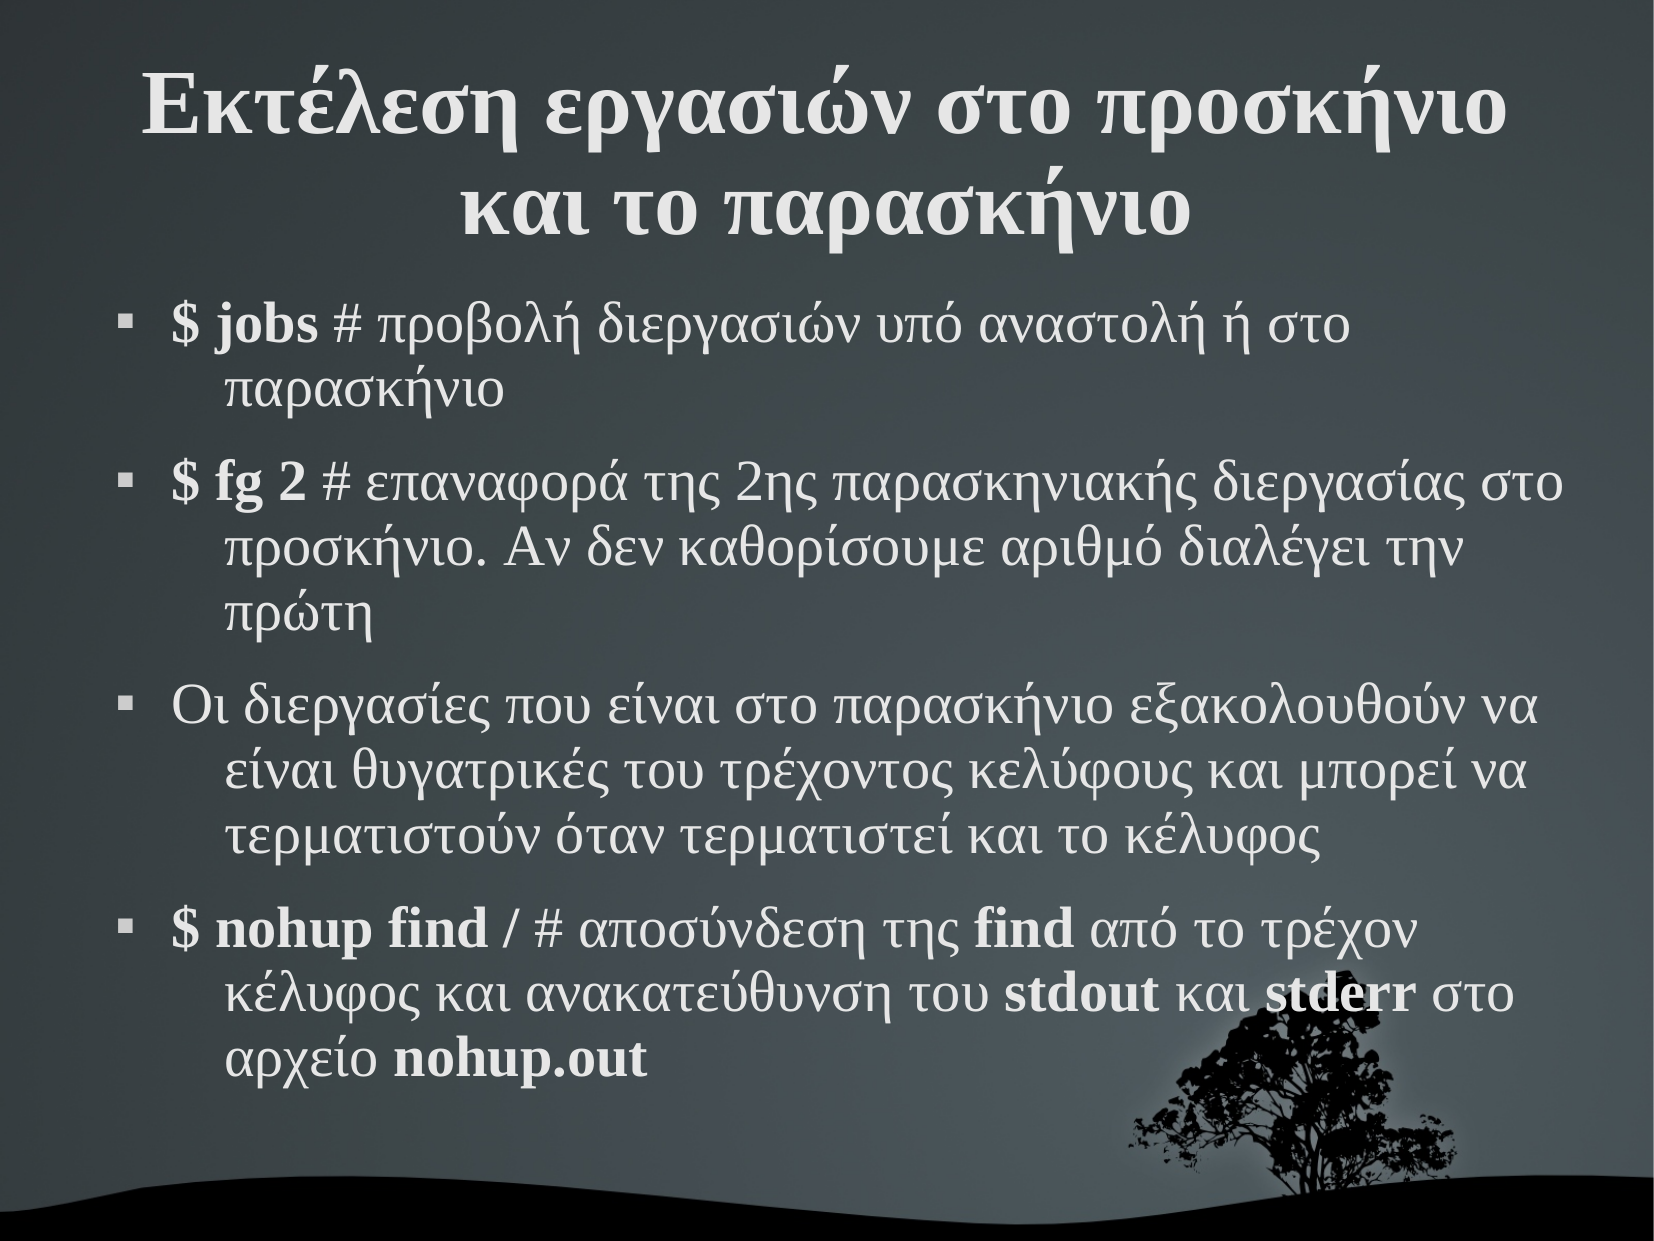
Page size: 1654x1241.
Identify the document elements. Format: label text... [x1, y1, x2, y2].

picture [0, 0, 1654, 1241]
list $ jobs # προβολή διεργασιών υπό αναστολή ή στο παρασκήνιο $ fg 2 # επαναφορά της 2ης παρασκηνιακής διεργασίας στο προσκήνιο. Αν δεν καθορίσουμε αριθμό διαλέγει την πρώτη Οι διεργασίες που είναι στο παρασκήνιο εξακολουθούν να είναι θυγατρικές του τρέχοντος κελύφους και μπορεί να τερματιστούν όταν τερματιστεί και το κέλυφος $ nohup find / # αποσύνδεση της find από το τρέχον κέλυφος και ανακατεύθυνση του stdout και stderr στο αρχείο nohup.out [82, 290, 1571, 1182]
title Εκτέλεση εργασιών στο προσκήνιο και το παρασκήνιο [82, 33, 1571, 273]
